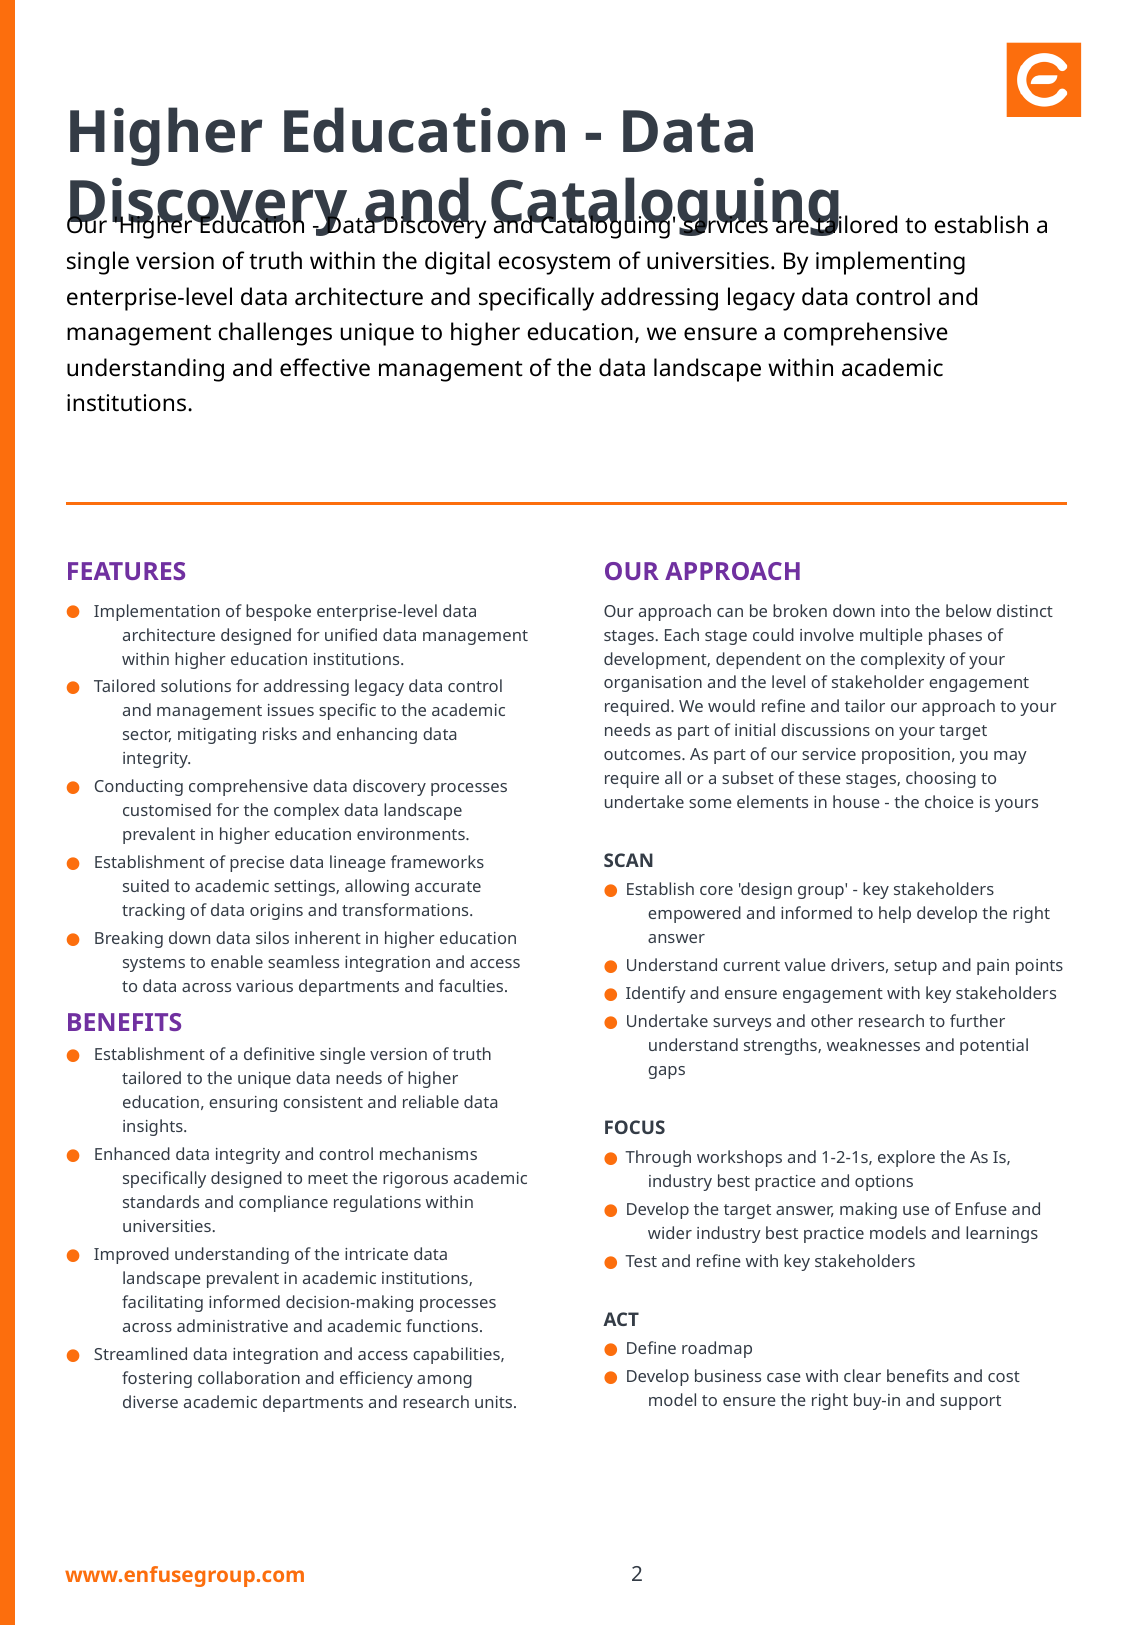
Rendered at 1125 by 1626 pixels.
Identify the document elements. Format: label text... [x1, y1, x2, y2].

text_box Our approach can be broken down into the below distinct stages. Each stage could involve multiple phases of development, dependent on the complexity of your organisation and the level of stakeholder engagement required. We would refine and tailor our approach to your needs as part of initial discussions on your target outcomes. As part of our service proposition, you may require all or a subset of these stages, choosing to undertake some elements in house - the choice is yours SCAN Establish core 'design group' - key stakeholders empowered and informed to help develop the right answer Understand current value drivers, setup and pain points Identify and ensure engagement with key stakeholders Undertake surveys and other research to further understand strengths, weaknesses and potential gaps FOCUS Through workshops and 1-2-1s, explore the As Is, industry best practice and options Develop the target answer, making use of Enfuse and wider industry best practice models and learnings Test and refine with key stakeholders ACT Define roadmap Develop business case with clear benefits and cost model to ensure the right buy-in and support [603, 594, 1068, 1485]
text_box Our 'Higher Education - Data Discovery and Cataloguing' services are tailored to establish a single version of truth within the digital ecosystem of universities. By implementing enterprise-level data architecture and specifically addressing legacy data control and management challenges unique to higher education, we ensure a comprehensive understanding and effective management of the data landscape within academic institutions. [65, 194, 1068, 297]
text_box FEATURES [65, 542, 530, 594]
text_box OUR APPROACH [603, 542, 1068, 594]
text_box Higher Education - Data Discovery and Cataloguing [65, 86, 939, 189]
text_box Implementation of bespoke enterprise-level data architecture designed for unified data management within higher education institutions. Tailored solutions for addressing legacy data control and management issues specific to the academic sector, mitigating risks and enhancing data integrity. Conducting comprehensive data discovery processes customised for the complex data landscape prevalent in higher education environments. Establishment of precise data lineage frameworks suited to academic settings, allowing accurate tracking of data origins and transformations. Breaking down data silos inherent in higher education systems to enable seamless integration and access to data across various departments and faculties. BENEFITS Establishment of a definitive single version of truth tailored to the unique data needs of higher education, ensuring consistent and reliable data insights. Enhanced data integrity and control mechanisms specifically designed to meet the rigorous academic standards and compliance regulations within universities. Improved understanding of the intricate data landscape prevalent in academic institutions, facilitating informed decision-making processes across administrative and academic functions. Streamlined data integration and access capabilities, fostering collaboration and efficiency among diverse academic departments and research units. [65, 594, 530, 1485]
